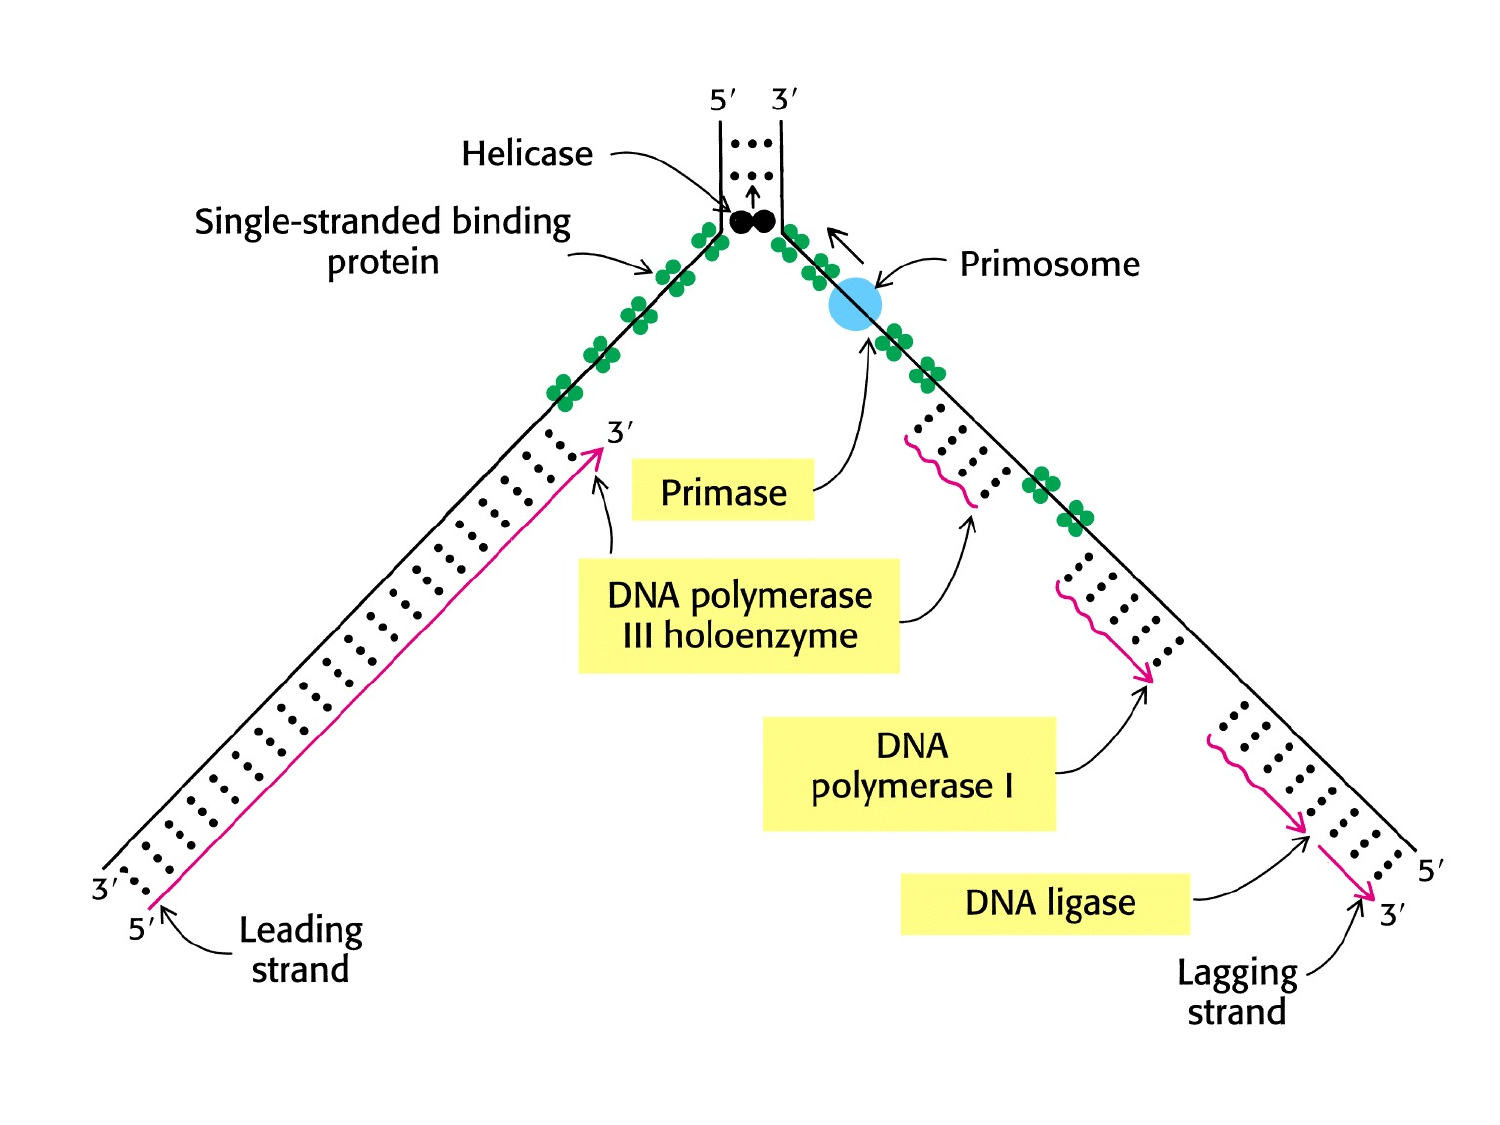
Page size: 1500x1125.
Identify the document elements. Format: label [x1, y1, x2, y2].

picture [76, 56, 1450, 1049]
